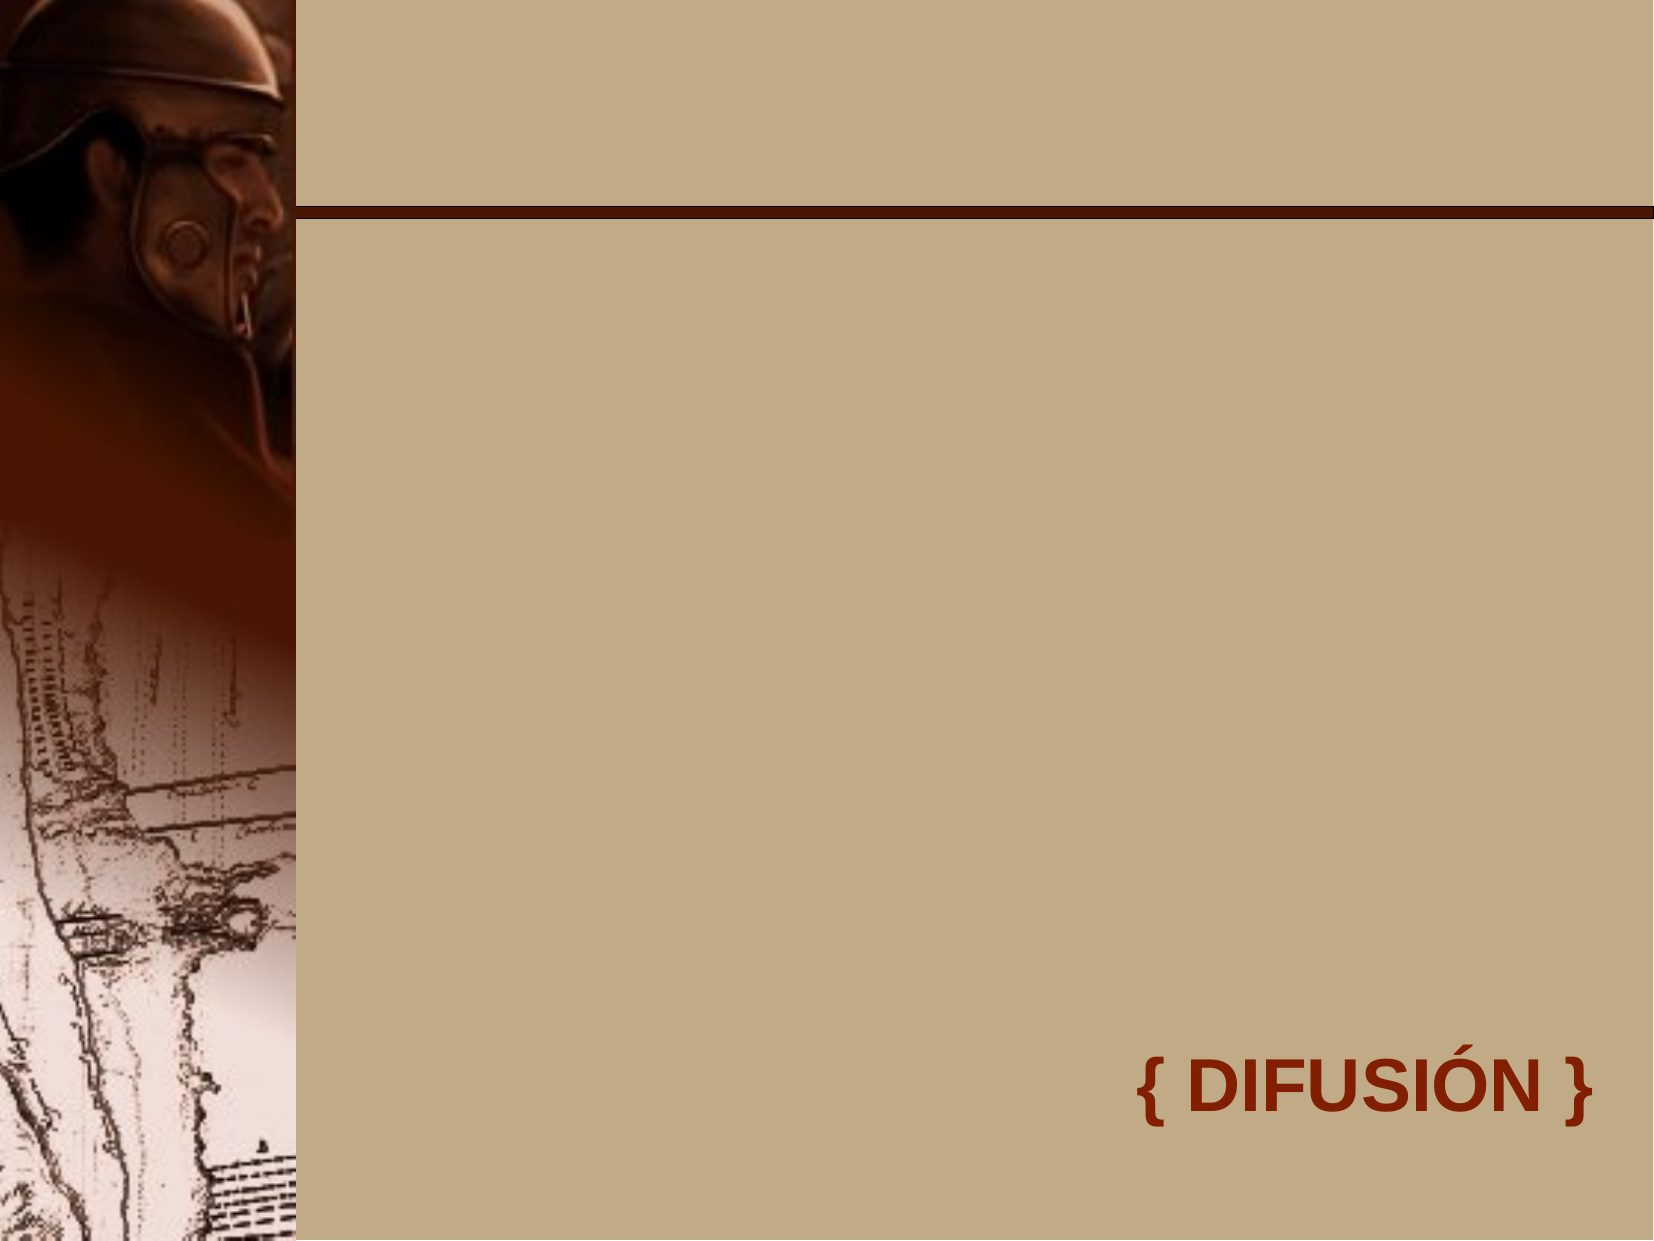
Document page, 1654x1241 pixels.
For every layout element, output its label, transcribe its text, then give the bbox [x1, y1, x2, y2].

picture [0, 0, 296, 1241]
title { DIFUSIÓN } [106, 988, 1595, 1182]
